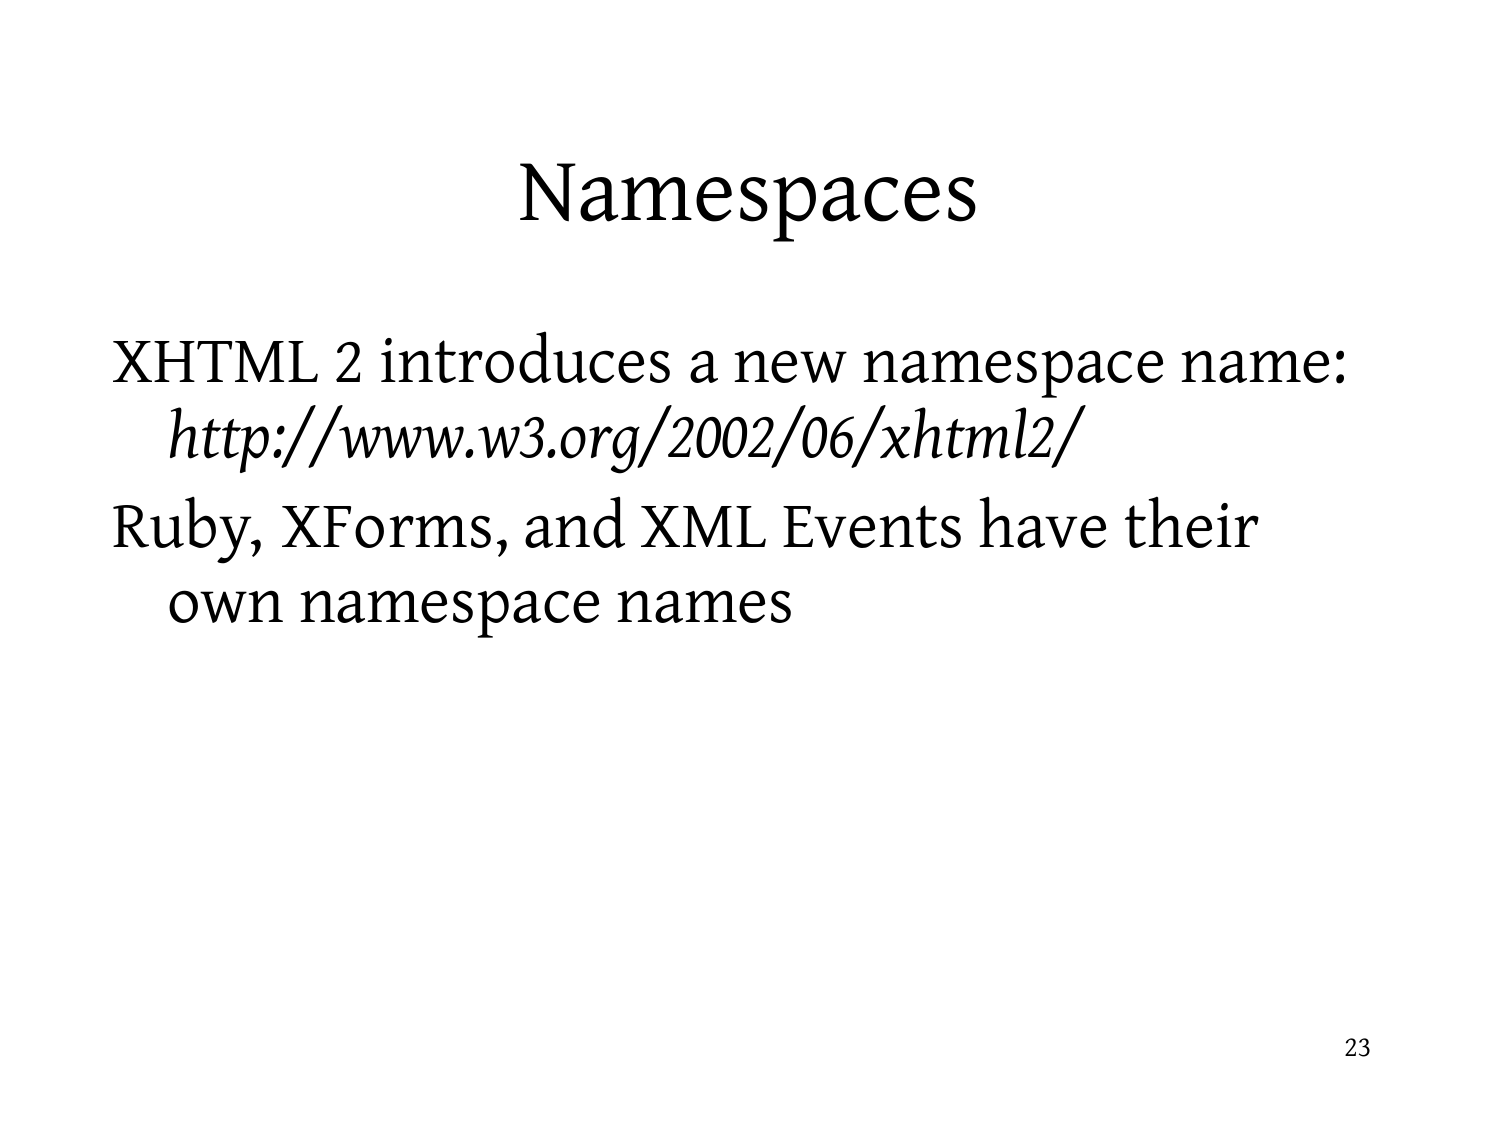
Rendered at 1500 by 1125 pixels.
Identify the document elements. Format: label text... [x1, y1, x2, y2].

title Namespaces [112, 63, 1387, 324]
list XHTML 2 introduces a new namespace name: http://www.w3.org/2002/06/xhtml2/ Ruby, XForms, and XML Events have their own namespace names [112, 324, 1387, 999]
